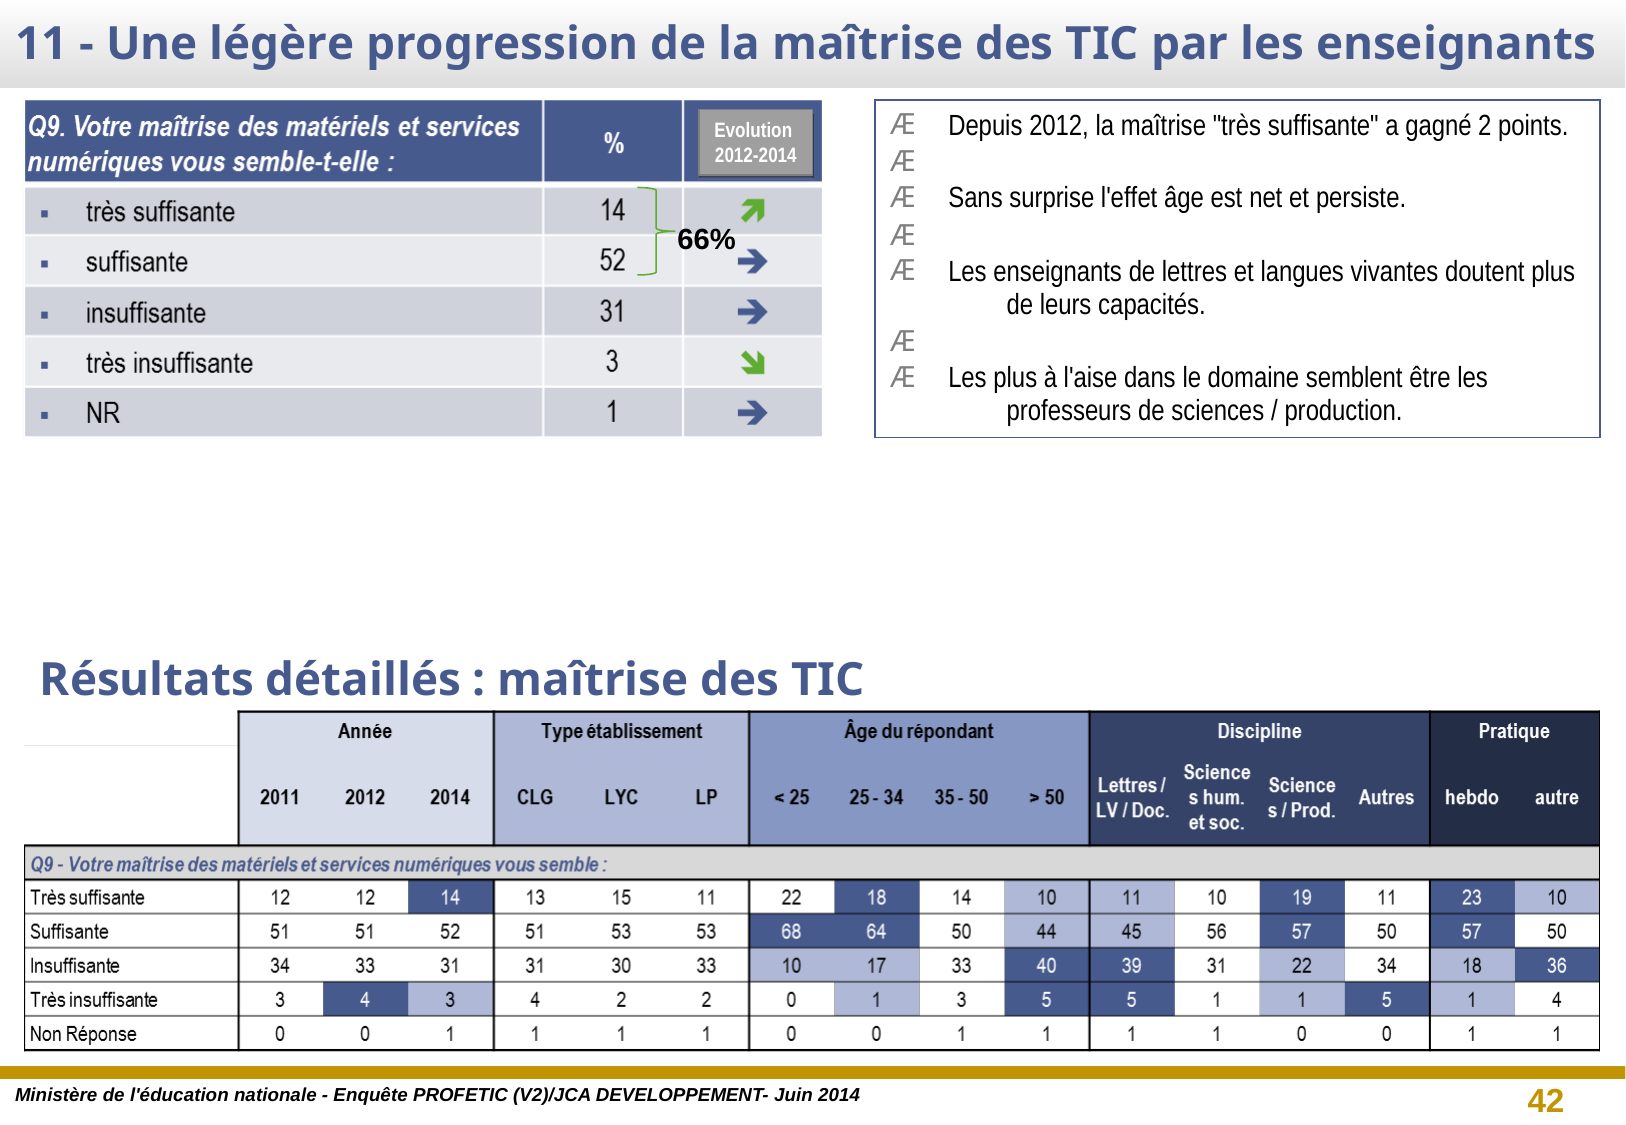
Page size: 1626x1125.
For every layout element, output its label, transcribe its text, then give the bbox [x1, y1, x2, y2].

text_box 42 [1512, 1071, 1625, 1125]
text_box Ministère de l'éducation nationale - Enquête PROFETIC (V2)/JCA DEVELOPPEMENT- Juin 2014 [0, 1074, 1501, 1125]
text_box Résultats détaillés : maîtrise des TIC [24, 641, 834, 711]
text_box 66% [662, 212, 752, 263]
list Depuis 2012, la maîtrise "très suffisante" a gagné 2 points. Sans surprise l'effet âge est net et persiste. Les enseignants de lettres et langues vivantes doutent plus de leurs capacités. Les plus à l'aise dans le domaine semblent être les professeurs de sciences / production. [875, 99, 1601, 438]
picture [24, 711, 1600, 1059]
title 11 - Une légère progression de la maîtrise des TIC par les enseignants [0, 0, 1625, 88]
picture [9, 98, 823, 453]
text_box Evolution 2012-2014 [699, 109, 813, 175]
